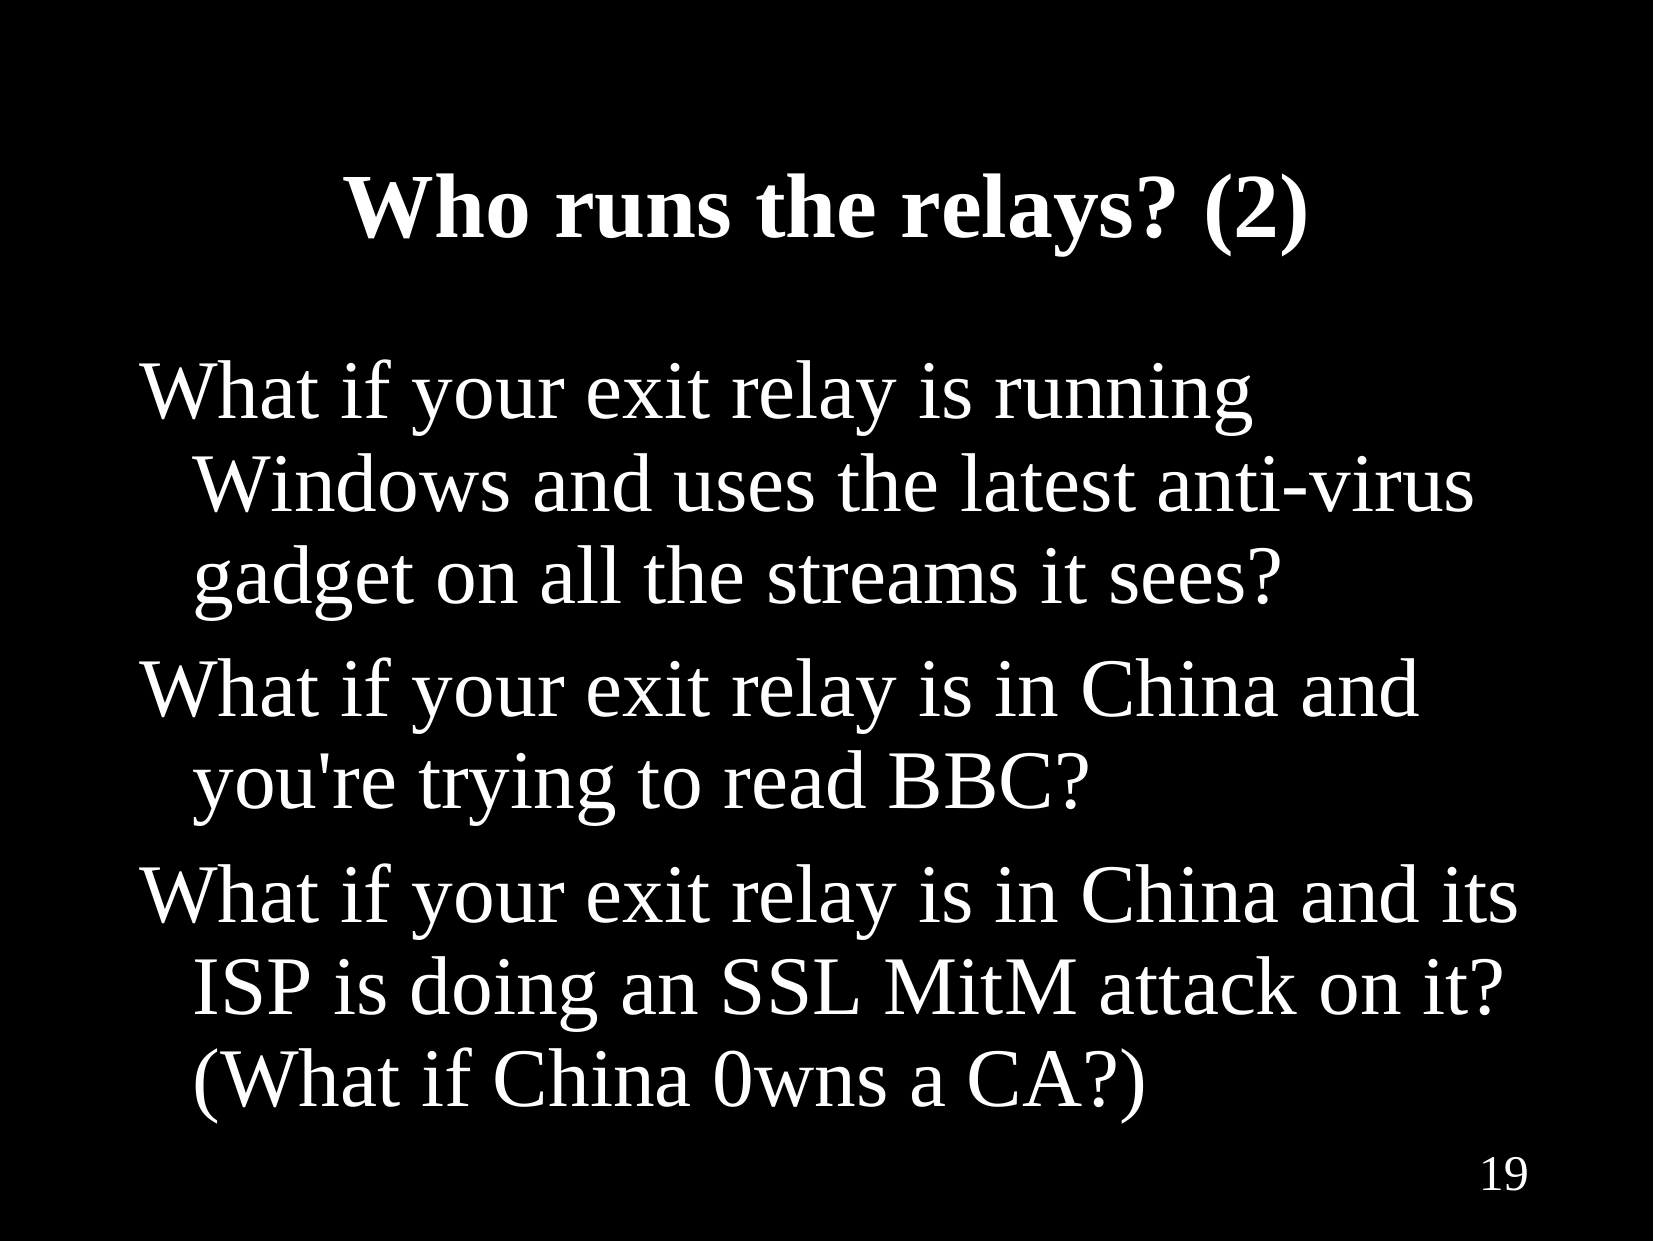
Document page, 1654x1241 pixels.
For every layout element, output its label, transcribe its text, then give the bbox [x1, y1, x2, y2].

title Who runs the relays? (2) [121, 102, 1534, 311]
list What if your exit relay is running Windows and uses the latest anti-virus gadget on all the streams it sees? What if your exit relay is in China and you're trying to read BBC? What if your exit relay is in China and its ISP is doing an SSL MitM attack on it? (What if China 0wns a CA?) [121, 344, 1534, 1127]
